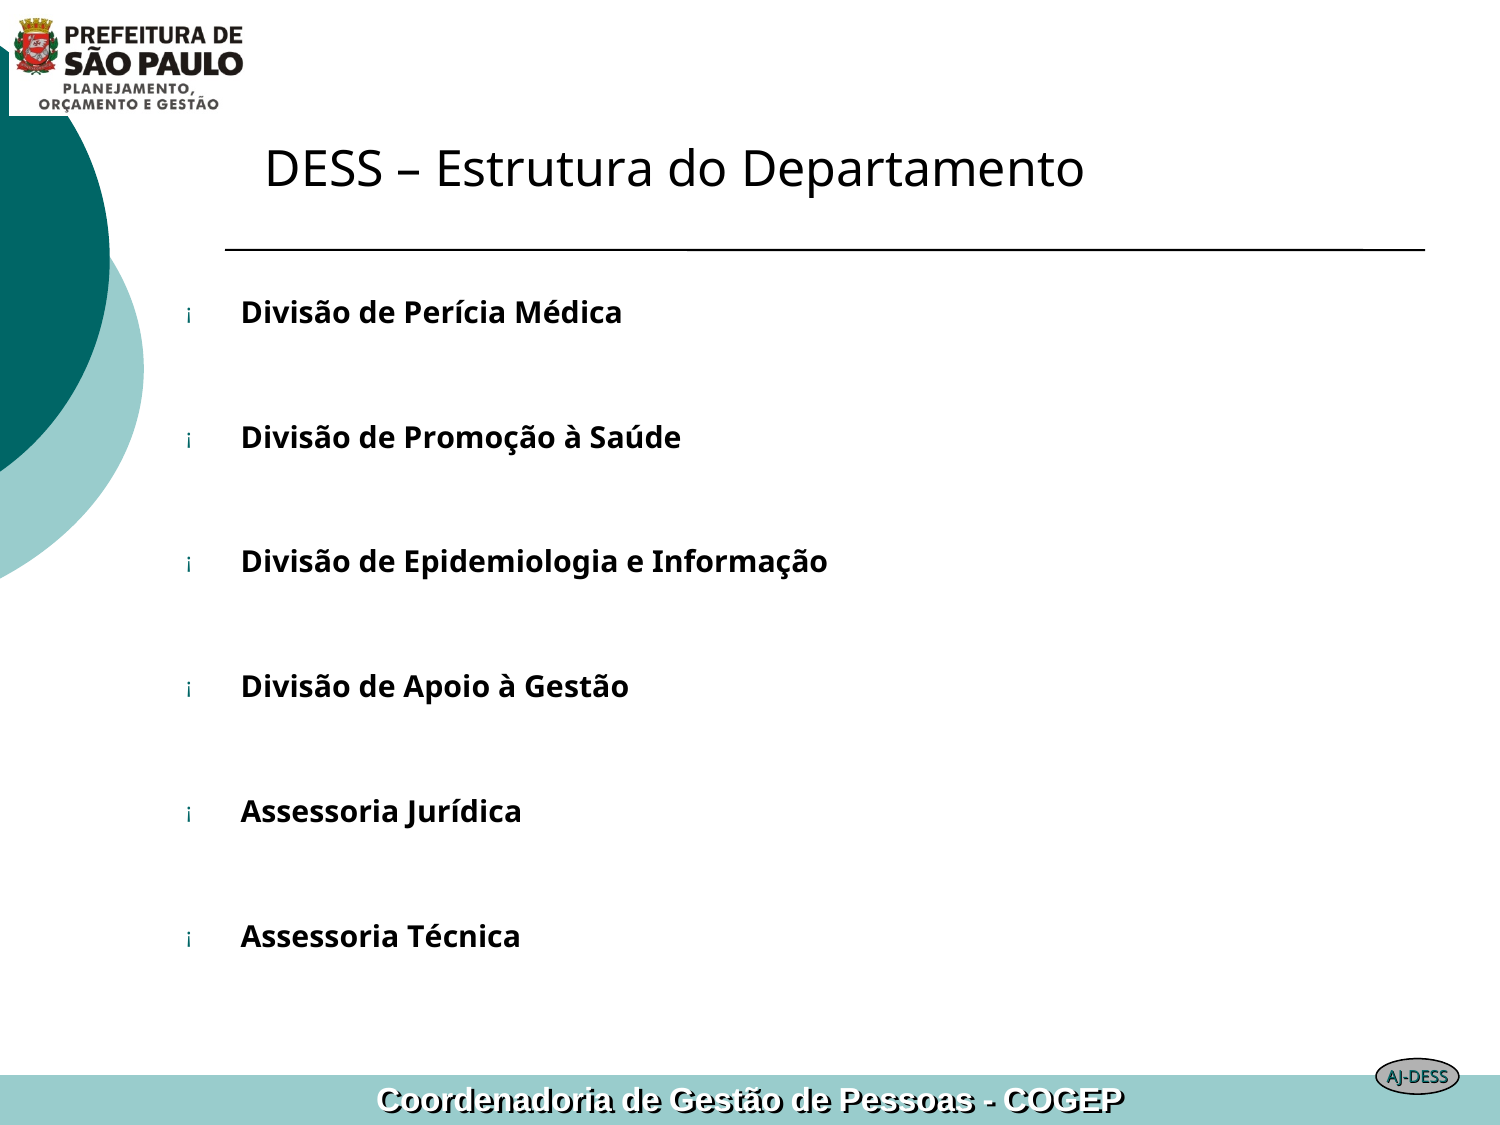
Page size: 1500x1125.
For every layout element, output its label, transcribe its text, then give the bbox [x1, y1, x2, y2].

text_box AJ-DESS [1376, 1058, 1459, 1095]
title DESS – Estrutura do Departamento [174, 37, 1413, 273]
list Divisão de Perícia Médica Divisão de Promoção à Saúde Divisão de Epidemiologia e Informação Divisão de Apoio à Gestão Assessoria Jurídica Assessoria Técnica [171, 267, 1500, 962]
